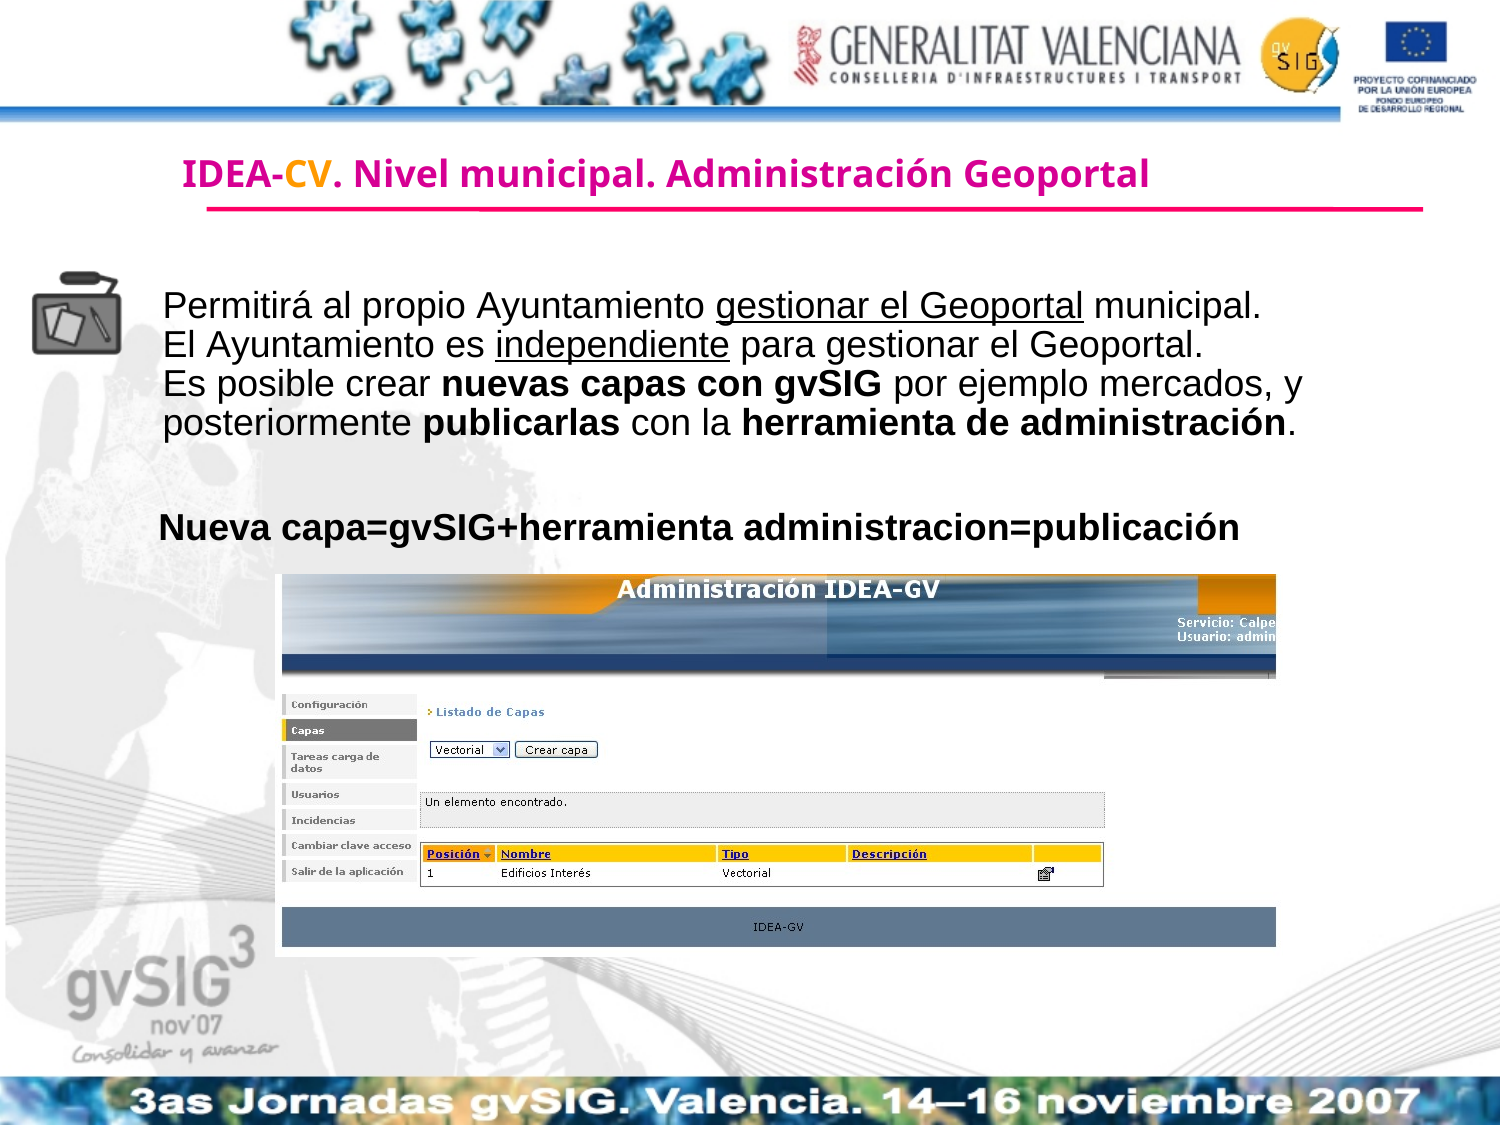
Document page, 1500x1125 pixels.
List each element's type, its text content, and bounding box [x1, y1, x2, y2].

picture [0, 0, 1500, 1125]
text_box IDEA-CV. Nivel municipal. Administración Geoportal [167, 134, 1167, 207]
text_box Permitirá al propio Ayuntamiento gestionar el Geoportal municipal. El Ayuntamiento es independiente para gestionar el Geoportal. Es posible crear nuevas capas con gvSIG por ejemplo mercados, y posteriormente publicarlas con la herramienta de administración. [147, 279, 1447, 452]
text_box Nueva capa=gvSIG+herramienta administracion=publicación [143, 498, 1256, 557]
